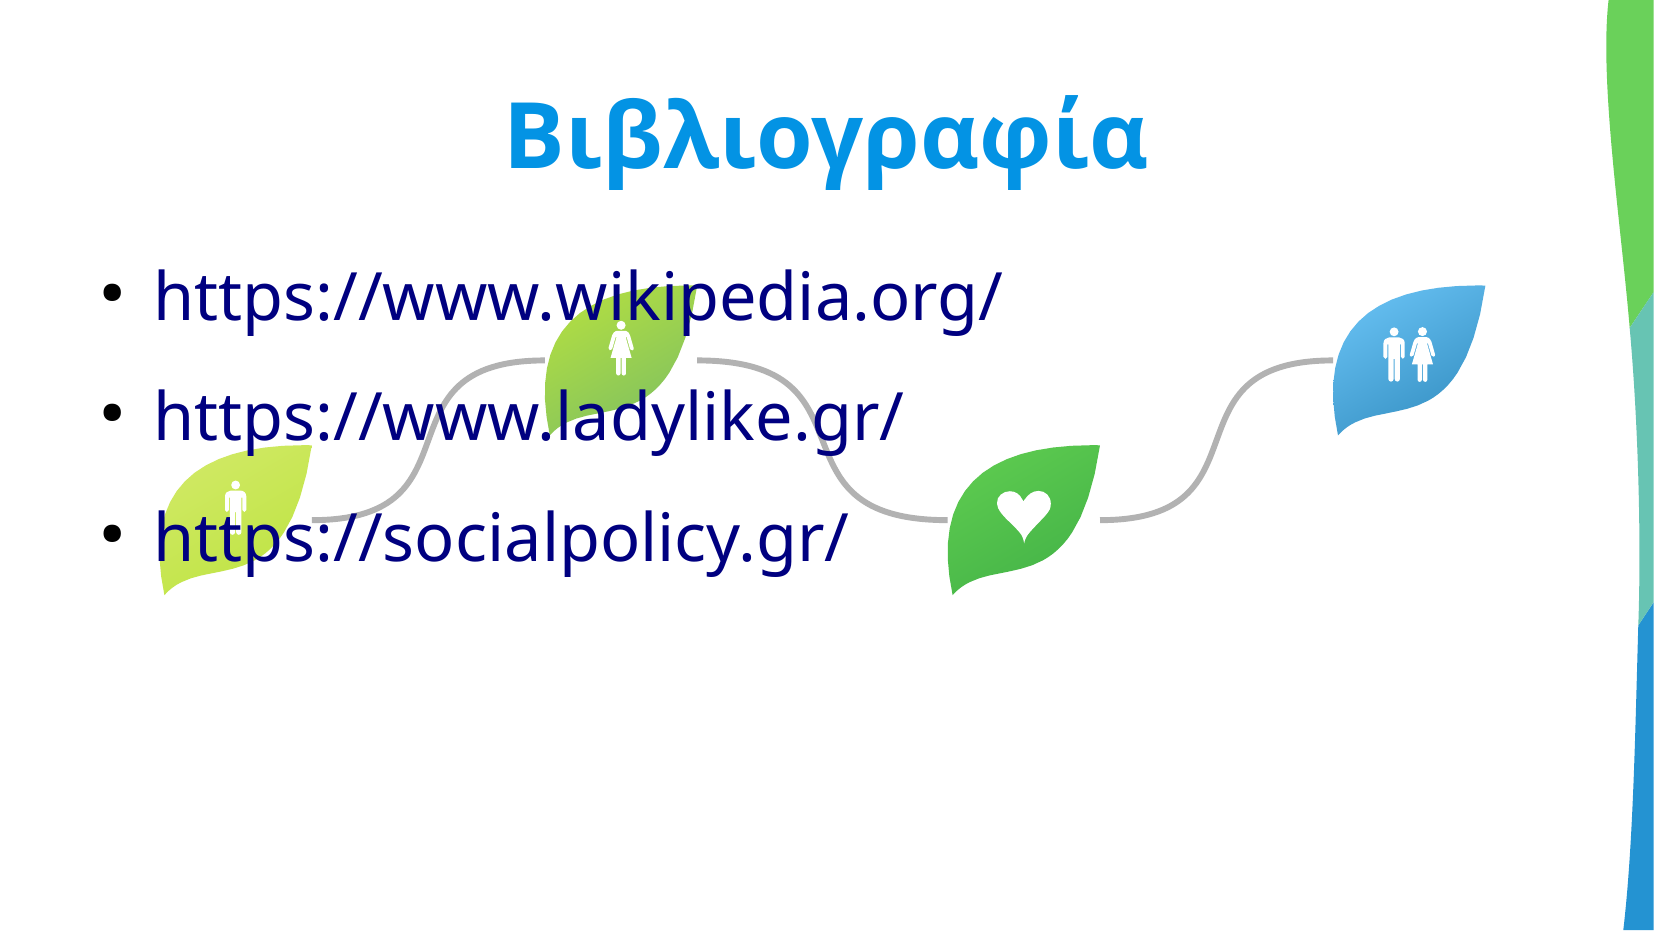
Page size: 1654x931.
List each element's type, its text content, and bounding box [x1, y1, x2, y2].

title Βιβλιογραφία [82, 59, 1571, 207]
list https://www.wikipedia.org/ https://www.ladylike.gr/ https://socialpolicy.gr/ [82, 249, 1571, 811]
